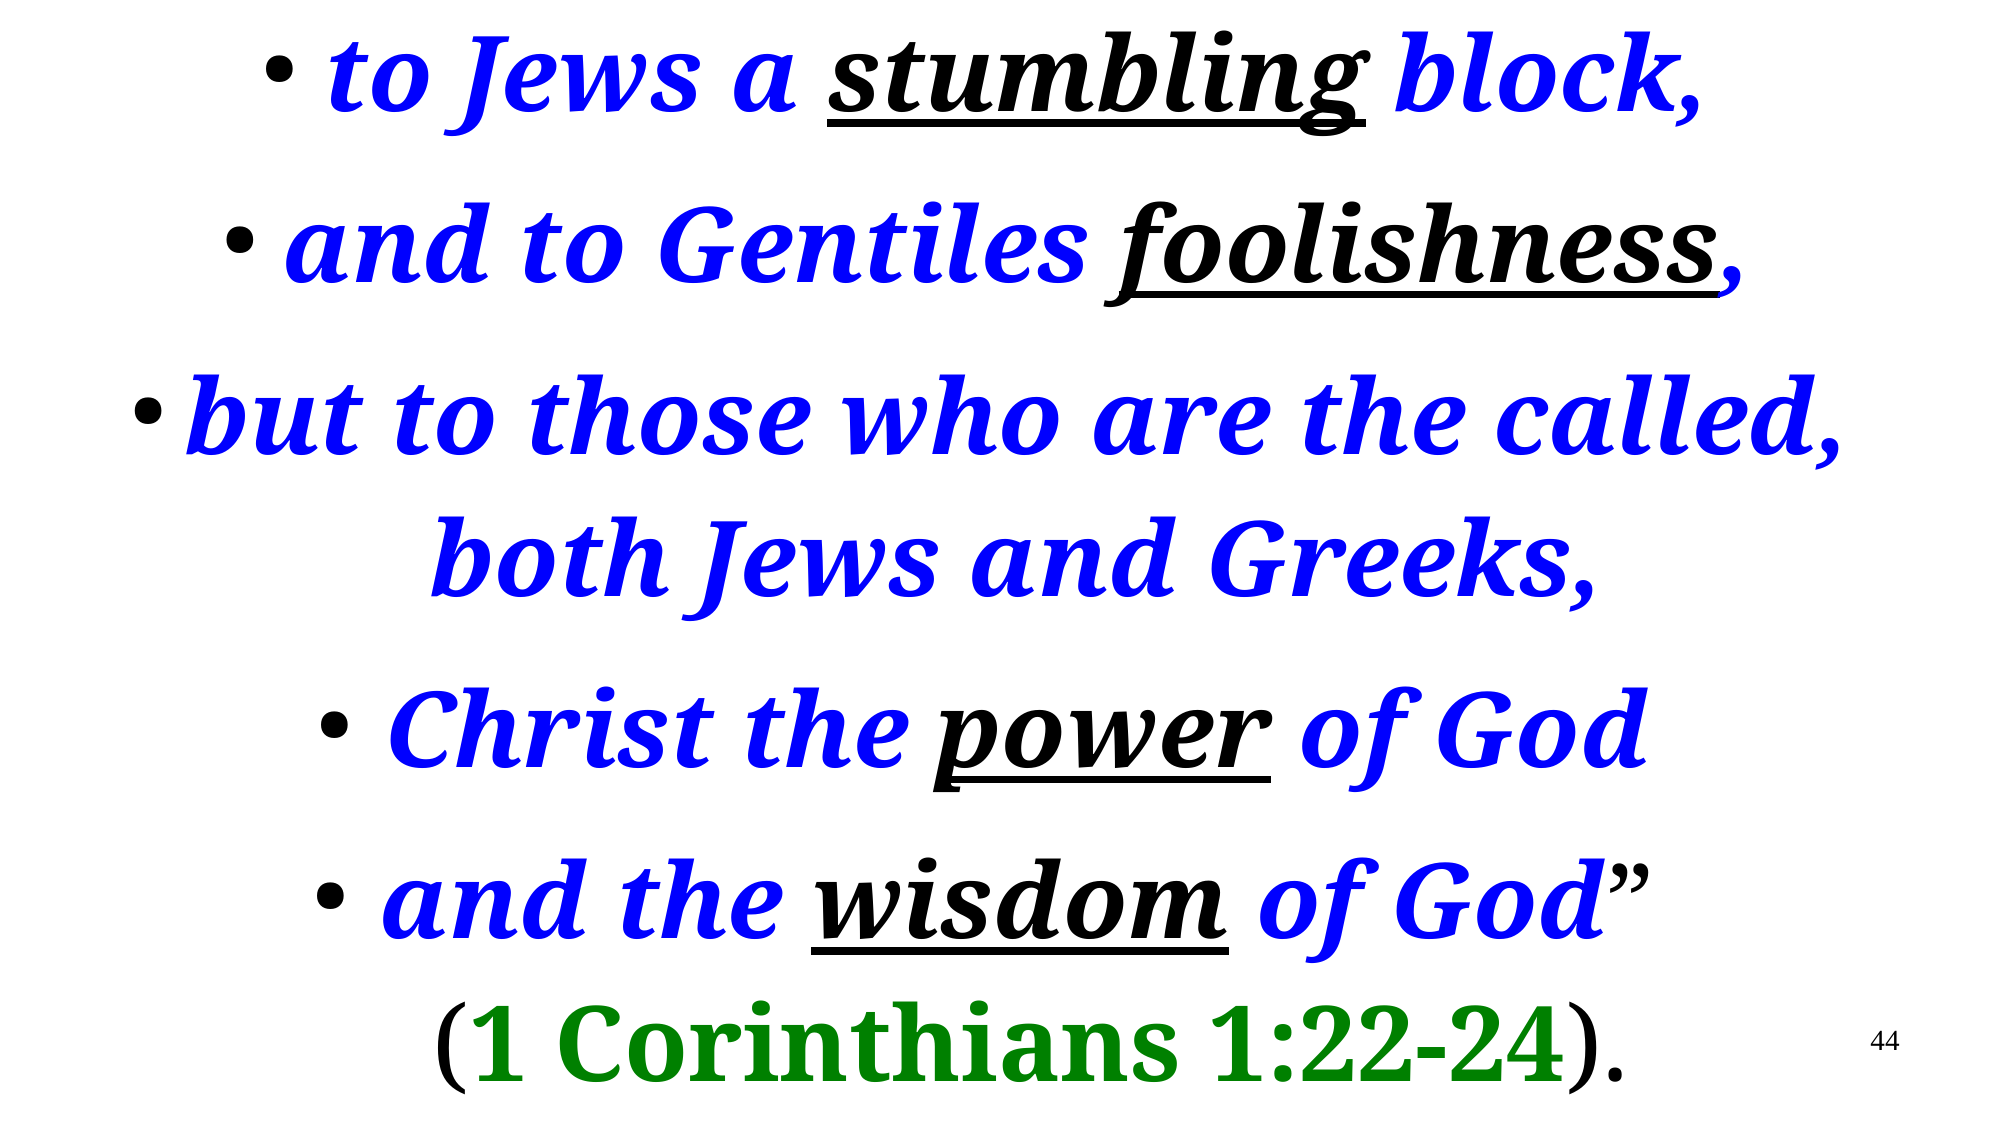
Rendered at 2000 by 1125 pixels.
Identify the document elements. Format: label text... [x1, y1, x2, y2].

list to Jews a stumbling block, and to Gentiles foolishness, but to those who are the called, both Jews and Greeks, Christ the power of God and the wisdom of God” (1 Corinthians 1:22-24). [0, 0, 1996, 1123]
